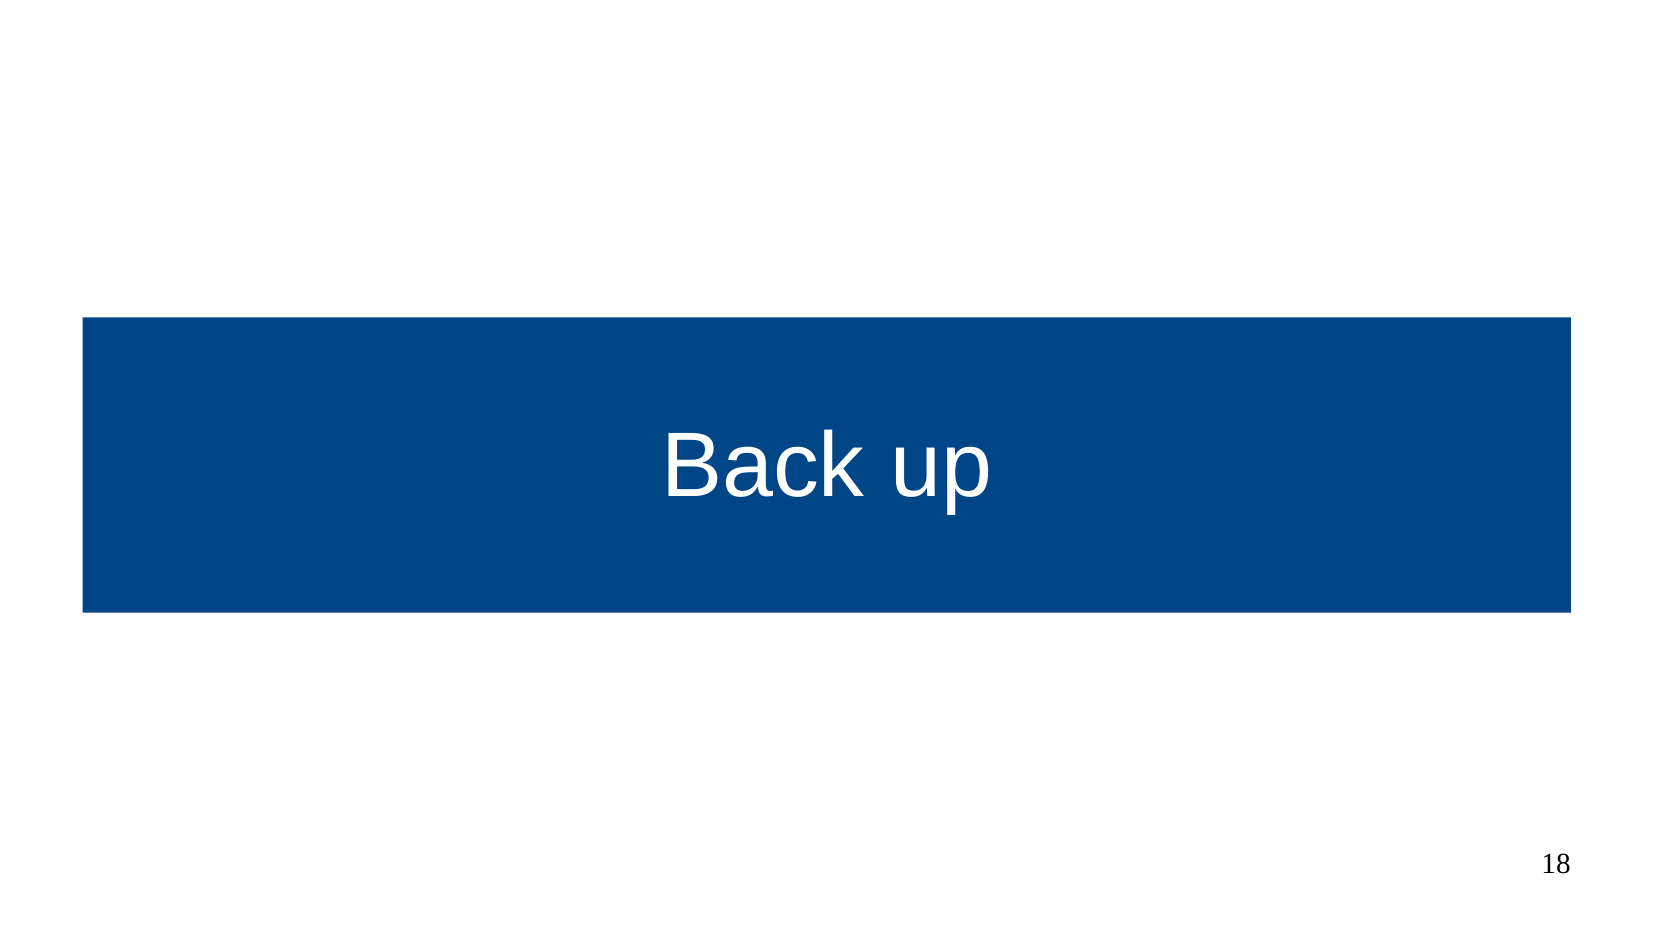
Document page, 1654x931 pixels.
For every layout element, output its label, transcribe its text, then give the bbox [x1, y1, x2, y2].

title Back up [82, 317, 1571, 613]
